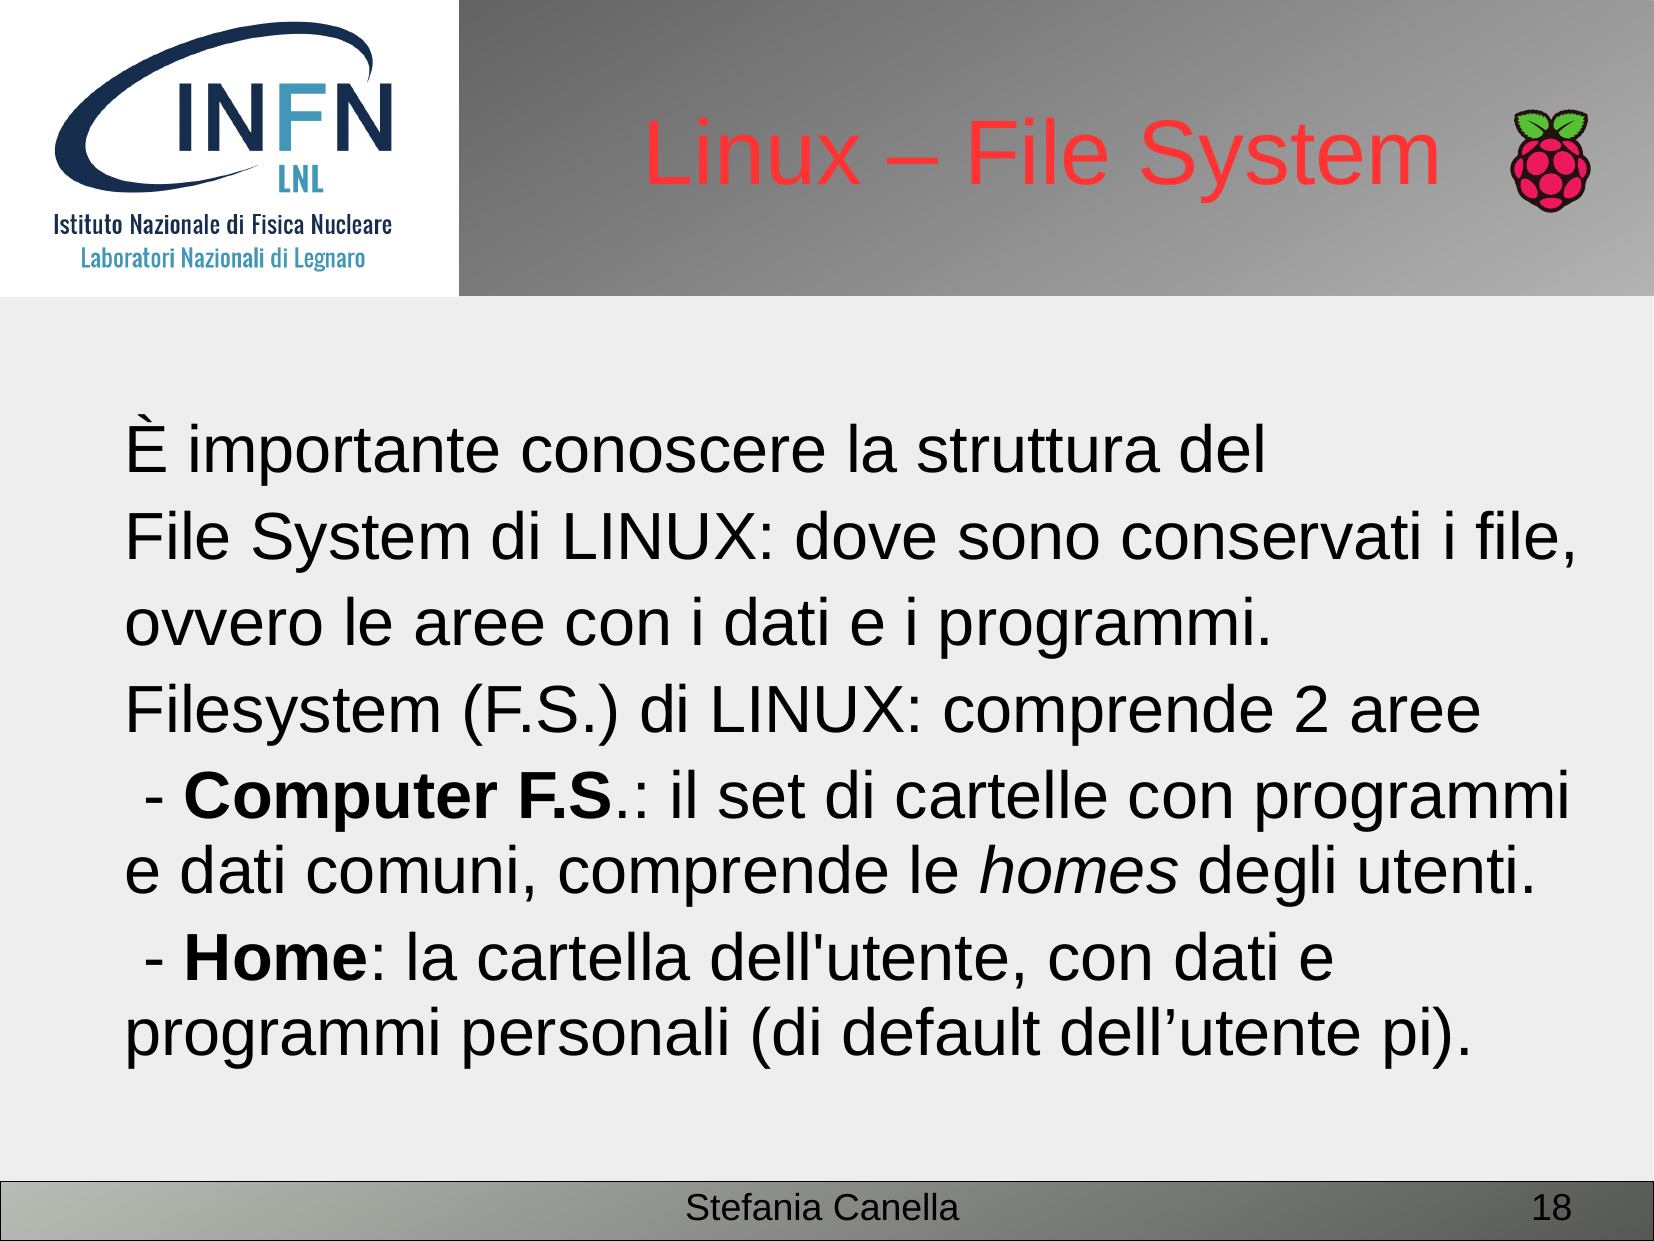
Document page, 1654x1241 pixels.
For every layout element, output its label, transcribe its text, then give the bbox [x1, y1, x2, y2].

text_box <number> [1516, 1178, 1654, 1241]
text_box [459, 0, 1654, 296]
picture [0, 0, 459, 297]
text_box [984, 1181, 1516, 1241]
subtitle È importante conoscere la struttura del File System di LINUX: dove sono conservati i file, ovvero le aree con i dati e i programmi. Filesystem (F.S.) di LINUX: comprende 2 aree - Computer F.S.: il set di cartelle con programmi e dati comuni, comprende le homes degli utenti. - Home: la cartella dell'utente, con dati e programmi personali (di default dell’utente pi). [65, 331, 1588, 1150]
title Linux – File System [459, 49, 1571, 257]
text_box [0, 1181, 670, 1241]
text_box Stefania Canella [670, 1178, 984, 1241]
